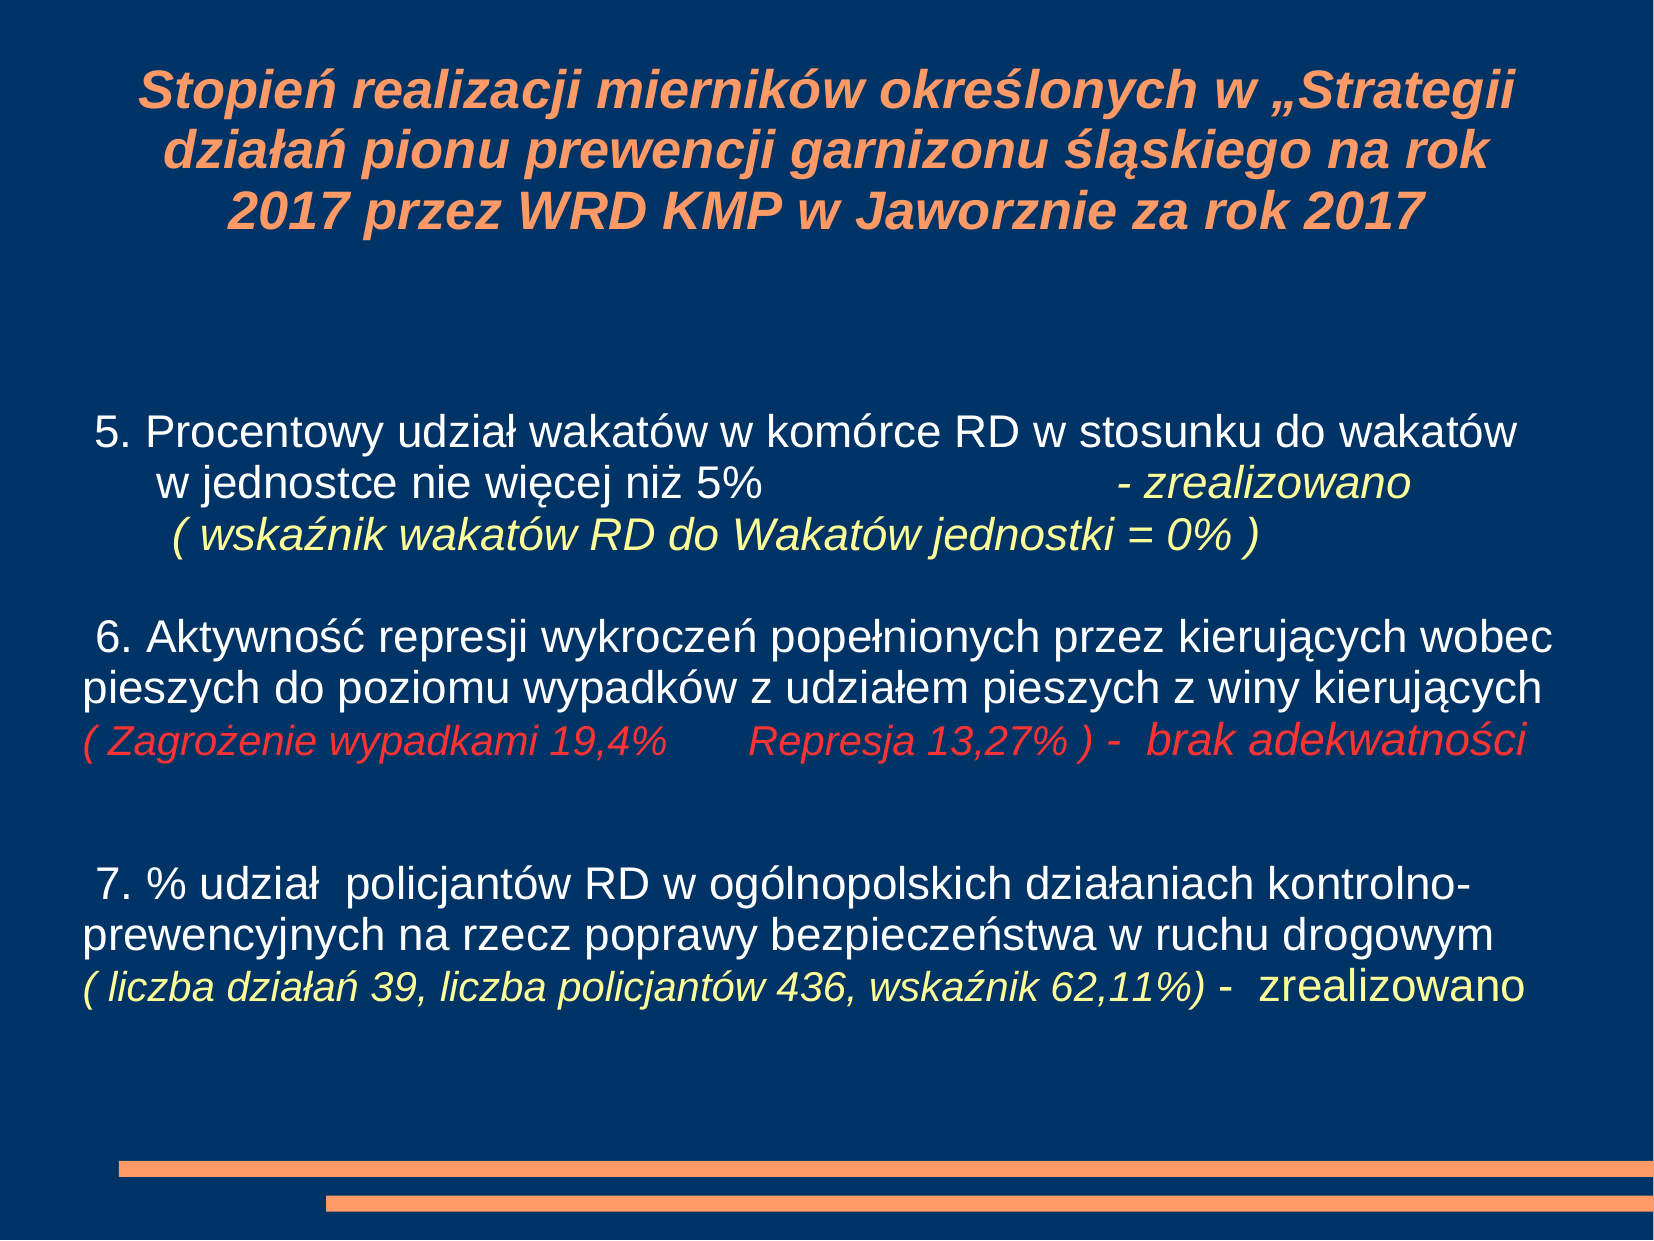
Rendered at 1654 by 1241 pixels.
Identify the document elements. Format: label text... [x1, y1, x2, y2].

list 5. Procentowy udział wakatów w komórce RD w stosunku do wakatów w jednostce nie więcej niż 5% - zrealizowano ( wskaźnik wakatów RD do Wakatów jednostki = 0% ) 6. Aktywność represji wykroczeń popełnionych przez kierujących wobec pieszych do poziomu wypadków z udziałem pieszych z winy kierujących ( Zagrożenie wypadkami 19,4% Represja 13,27% ) - brak adekwatności 7. % udział policjantów RD w ogólnopolskich działaniach kontrolno-prewencyjnych na rzecz poprawy bezpieczeństwa w ruchu drogowym ( liczba działań 39, liczba policjantów 436, wskaźnik 62,11%) - zrealizowano [82, 355, 1571, 1174]
title Stopień realizacji mierników określonych w „Strategii działań pionu prewencji garnizonu śląskiego na rok 2017 przez WRD KMP w Jaworznie za rok 2017 [121, 46, 1534, 254]
